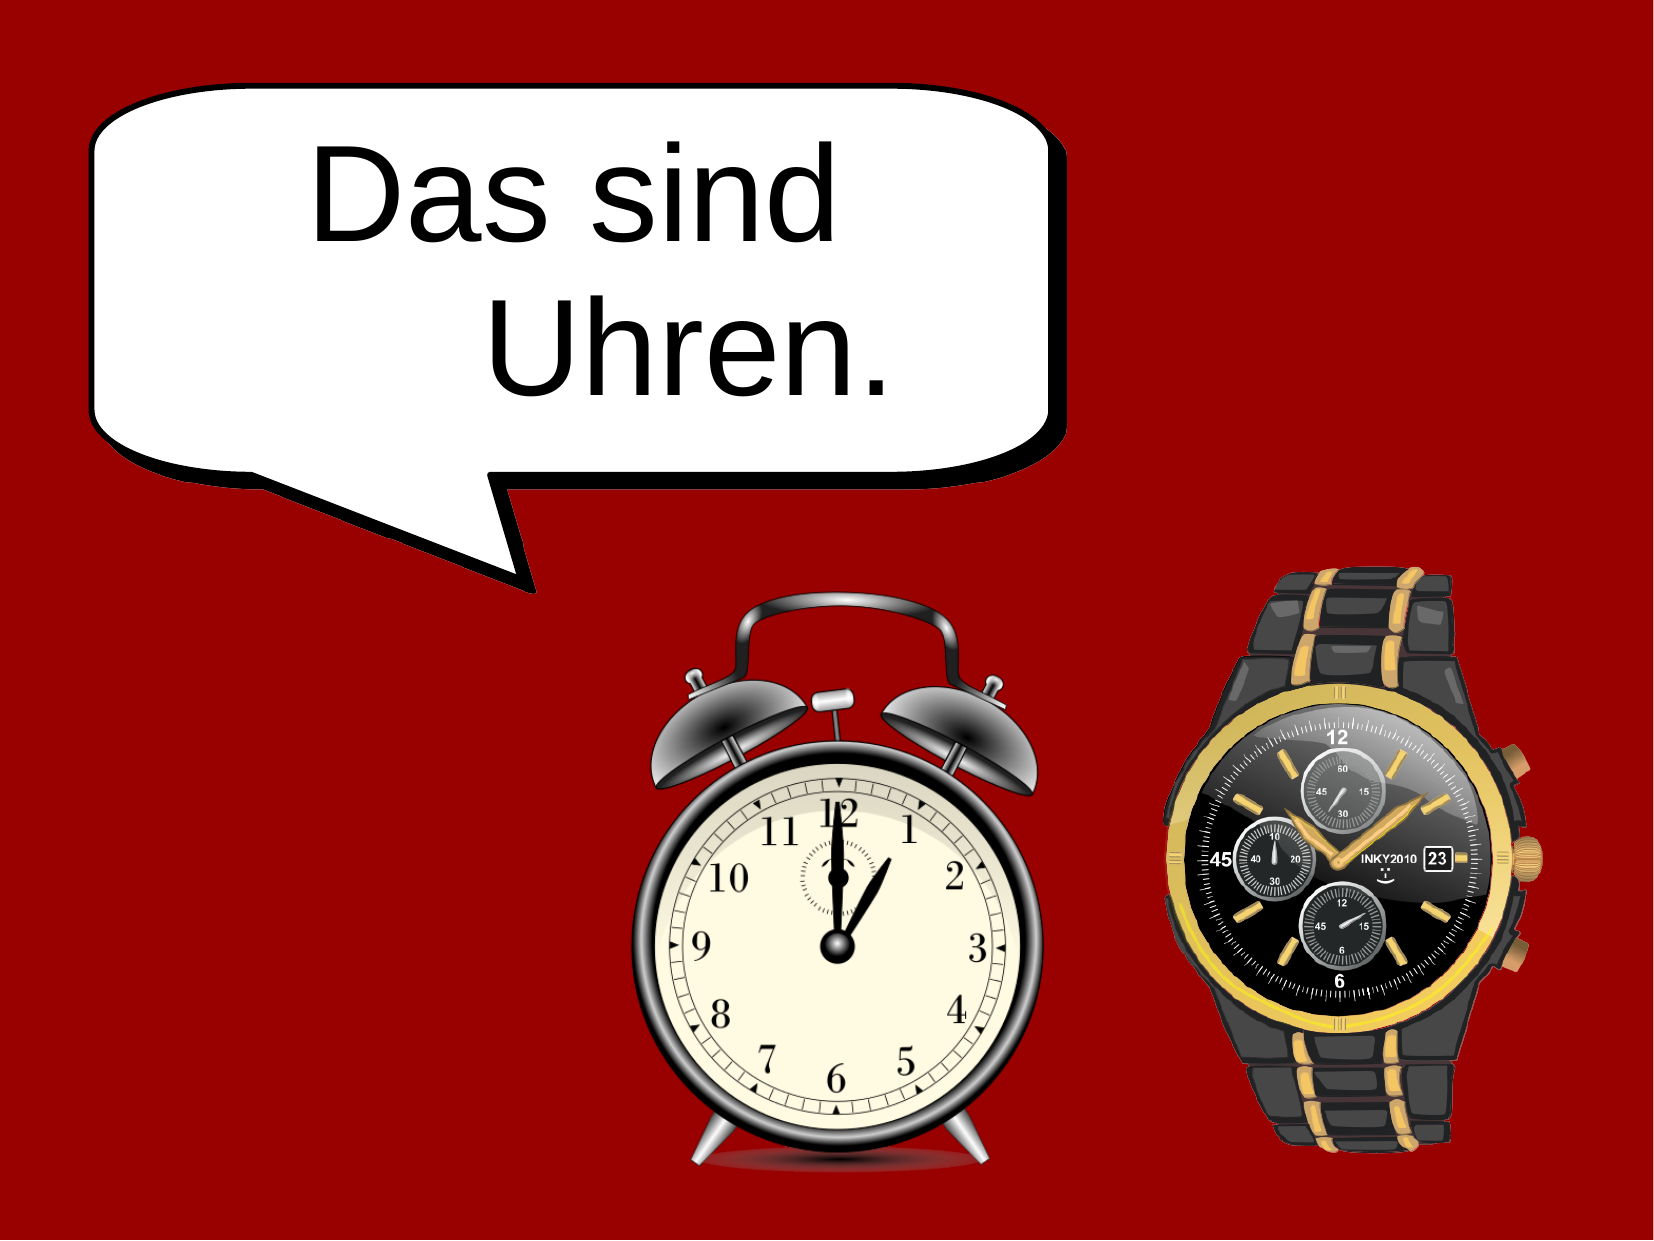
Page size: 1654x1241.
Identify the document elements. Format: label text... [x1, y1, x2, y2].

picture [1104, 555, 1654, 1170]
text_box [1028, 116, 1052, 444]
picture [614, 566, 1061, 1198]
text_box Das sind Uhren. [121, 109, 1028, 445]
text_box [91, 112, 1026, 580]
text_box [128, 85, 1015, 109]
